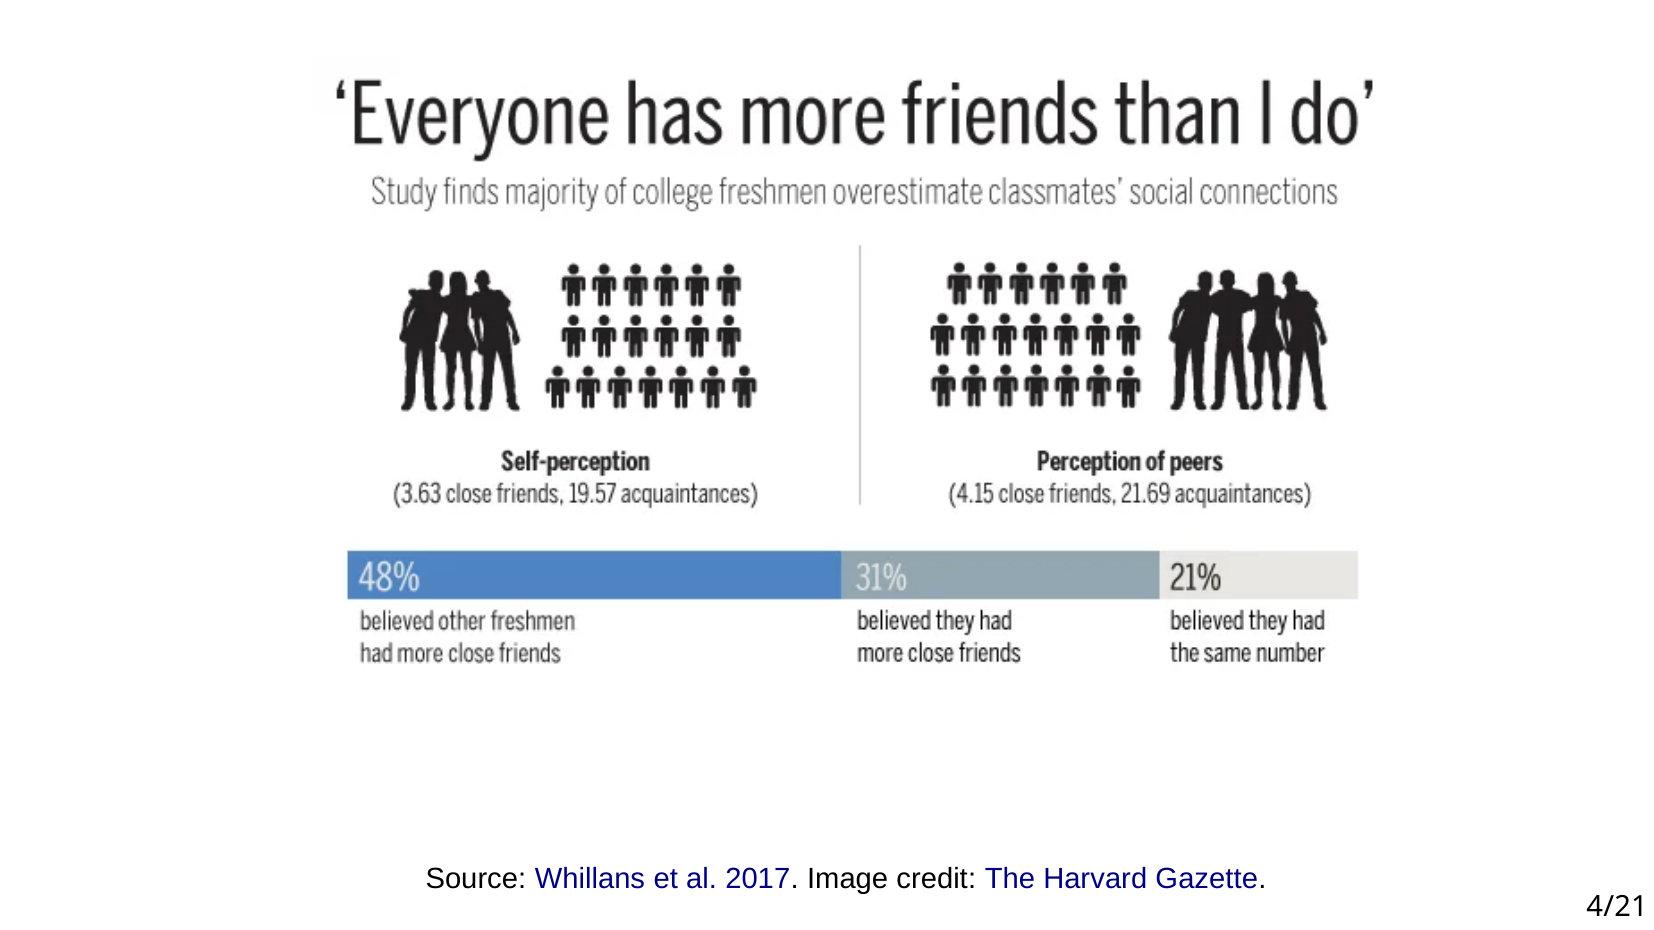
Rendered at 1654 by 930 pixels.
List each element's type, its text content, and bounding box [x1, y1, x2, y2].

picture [314, 56, 1396, 706]
text_box Source: Whillans et al. 2017. Image credit: The Harvard Gazette. [410, 855, 1367, 916]
